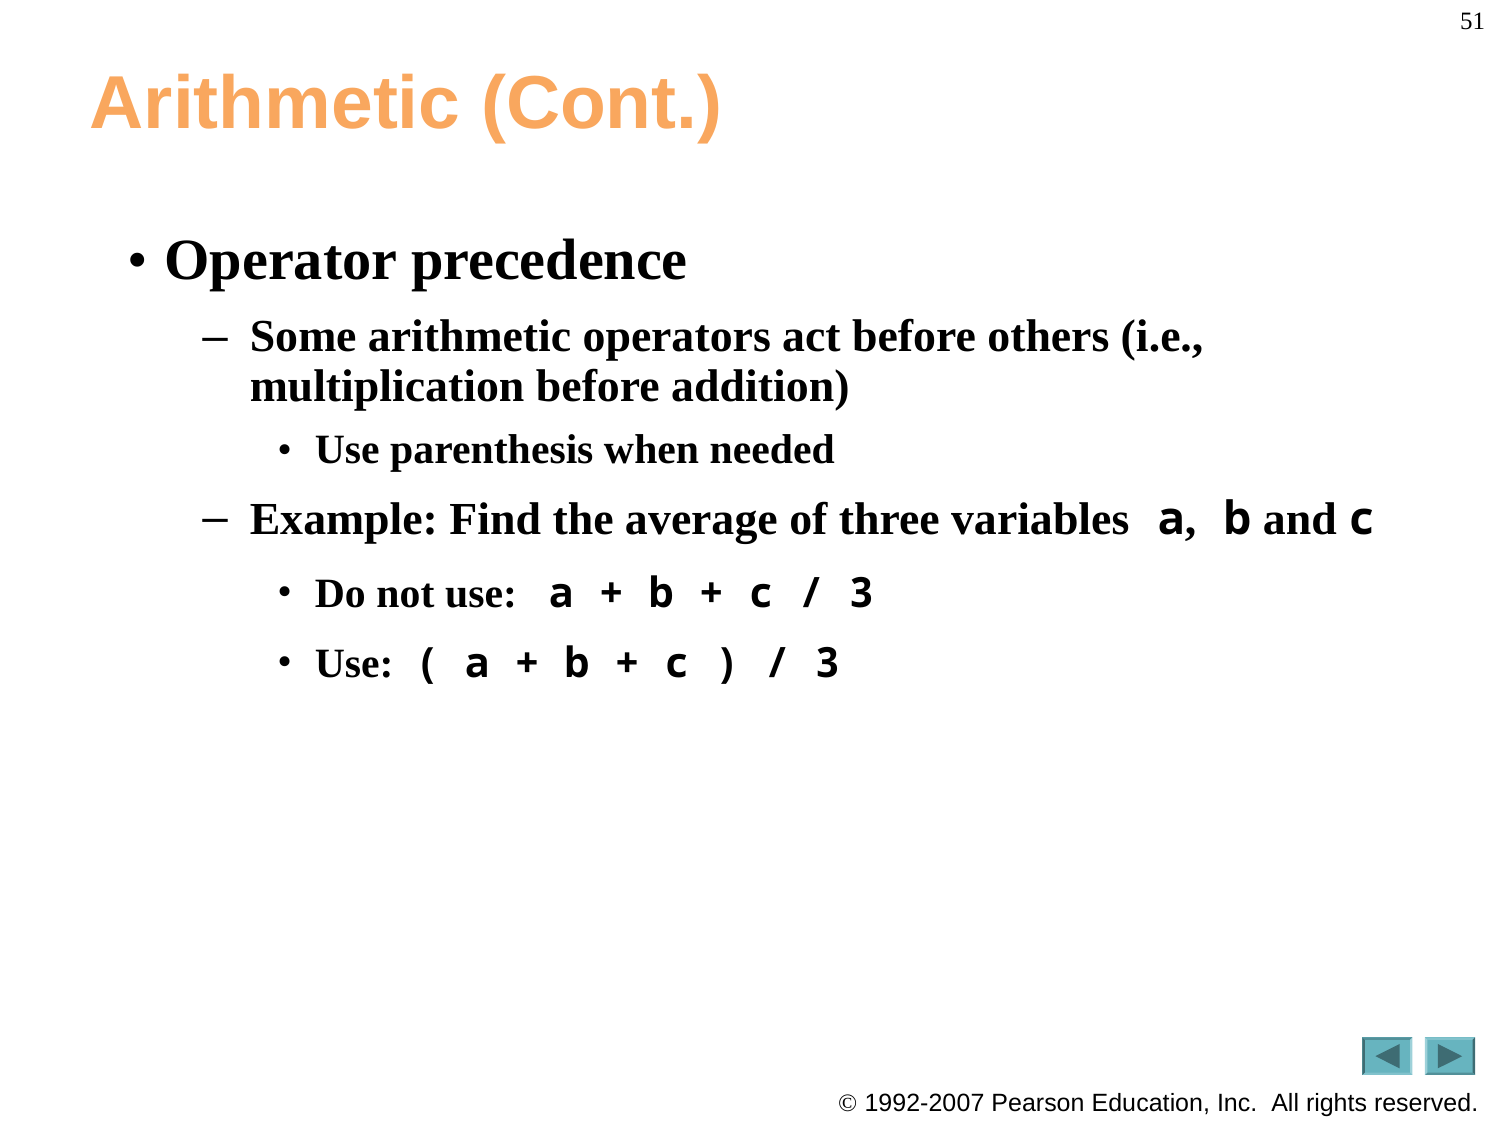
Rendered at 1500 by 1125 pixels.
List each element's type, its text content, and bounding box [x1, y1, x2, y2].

list Operator precedence Some arithmetic operators act before others (i.e., multiplication before addition) Use parenthesis when needed Example: Find the average of three variables a, b and c Do not use: a + b + c / 3 Use: ( a + b + c ) / 3 [112, 220, 1425, 963]
title Arithmetic (Cont.) [75, 12, 1426, 201]
